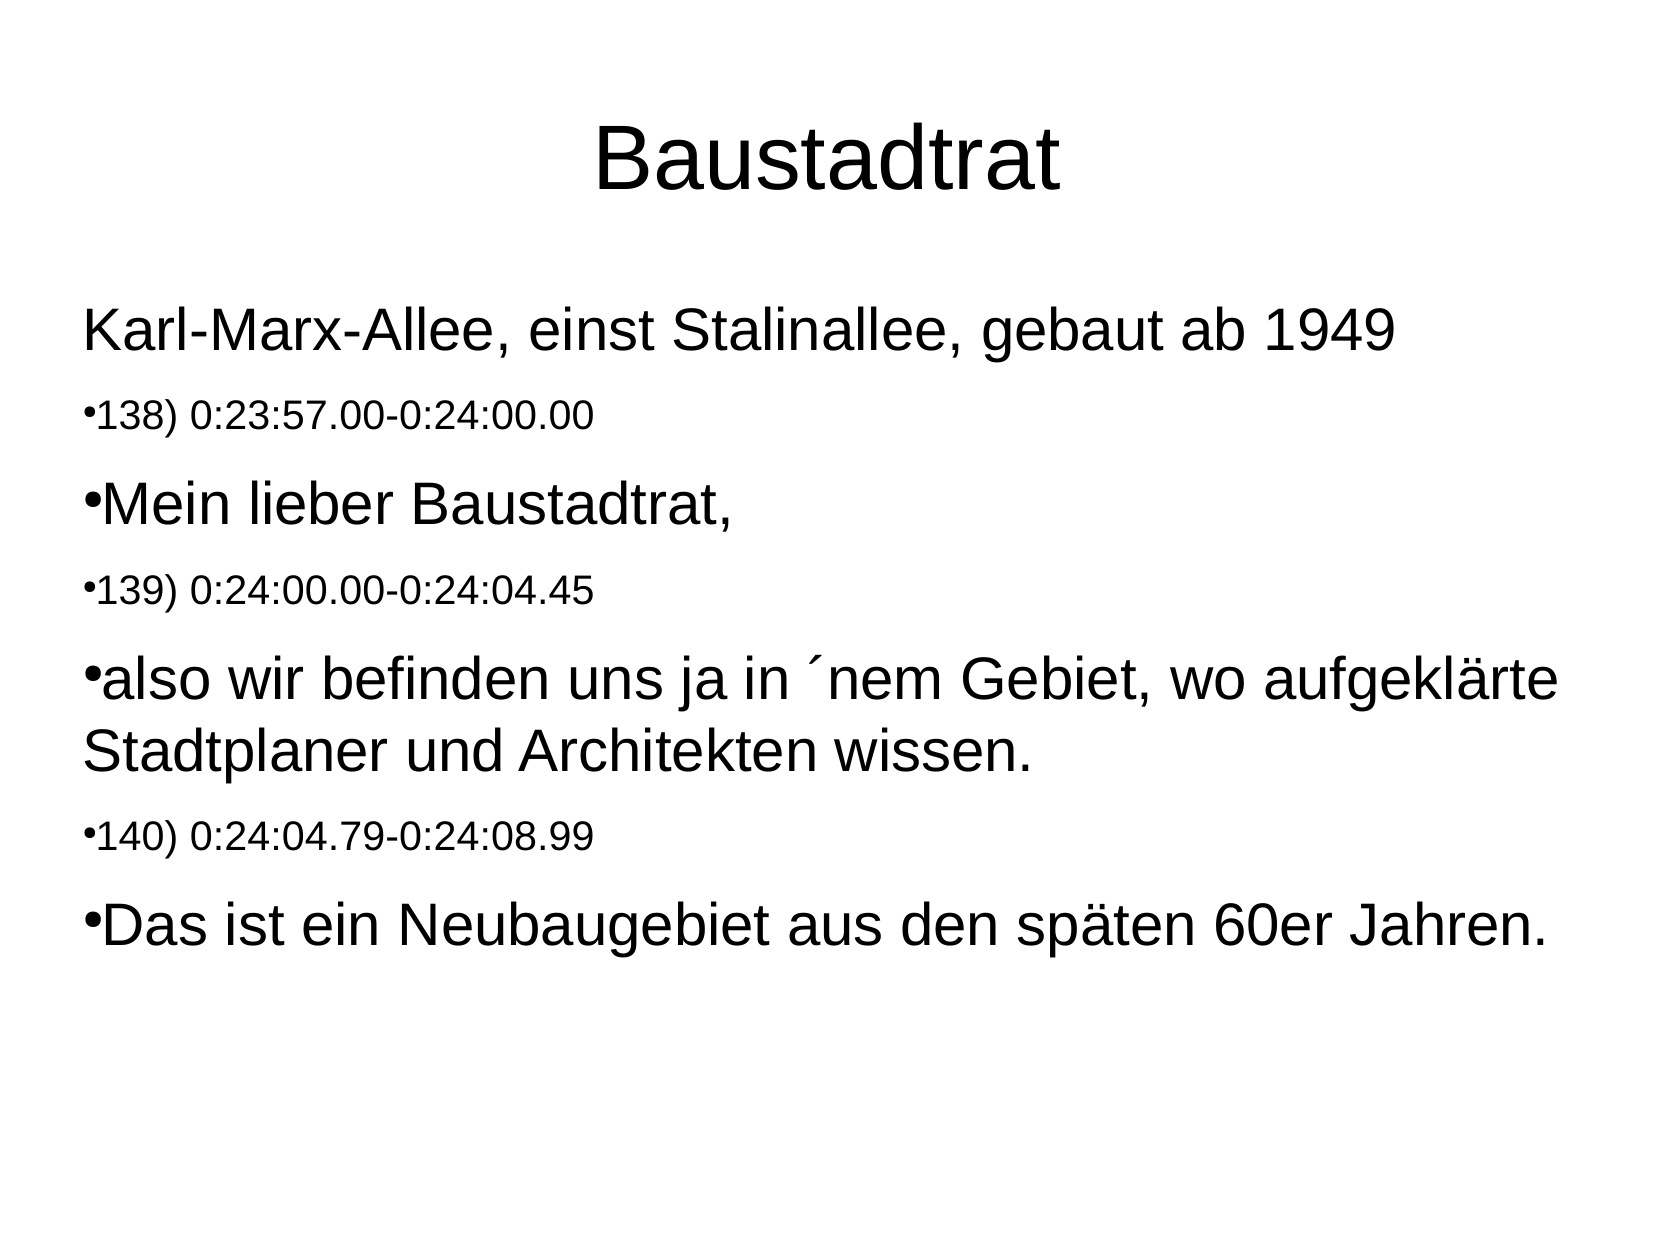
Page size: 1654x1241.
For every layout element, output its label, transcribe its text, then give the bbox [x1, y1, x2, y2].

list Karl-Marx-Allee, einst Stalinallee, gebaut ab 1949 138) 0:23:57.00-0:24:00.00 Mein lieber Baustadtrat, 139) 0:24:00.00-0:24:04.45 also wir befinden uns ja in ´nem Gebiet, wo aufgeklärte Stadtplaner und Architekten wissen. 140) 0:24:04.79-0:24:08.99 Das ist ein Neubaugebiet aus den späten 60er Jahren. [82, 290, 1571, 1010]
title Baustadtrat [82, 49, 1571, 257]
